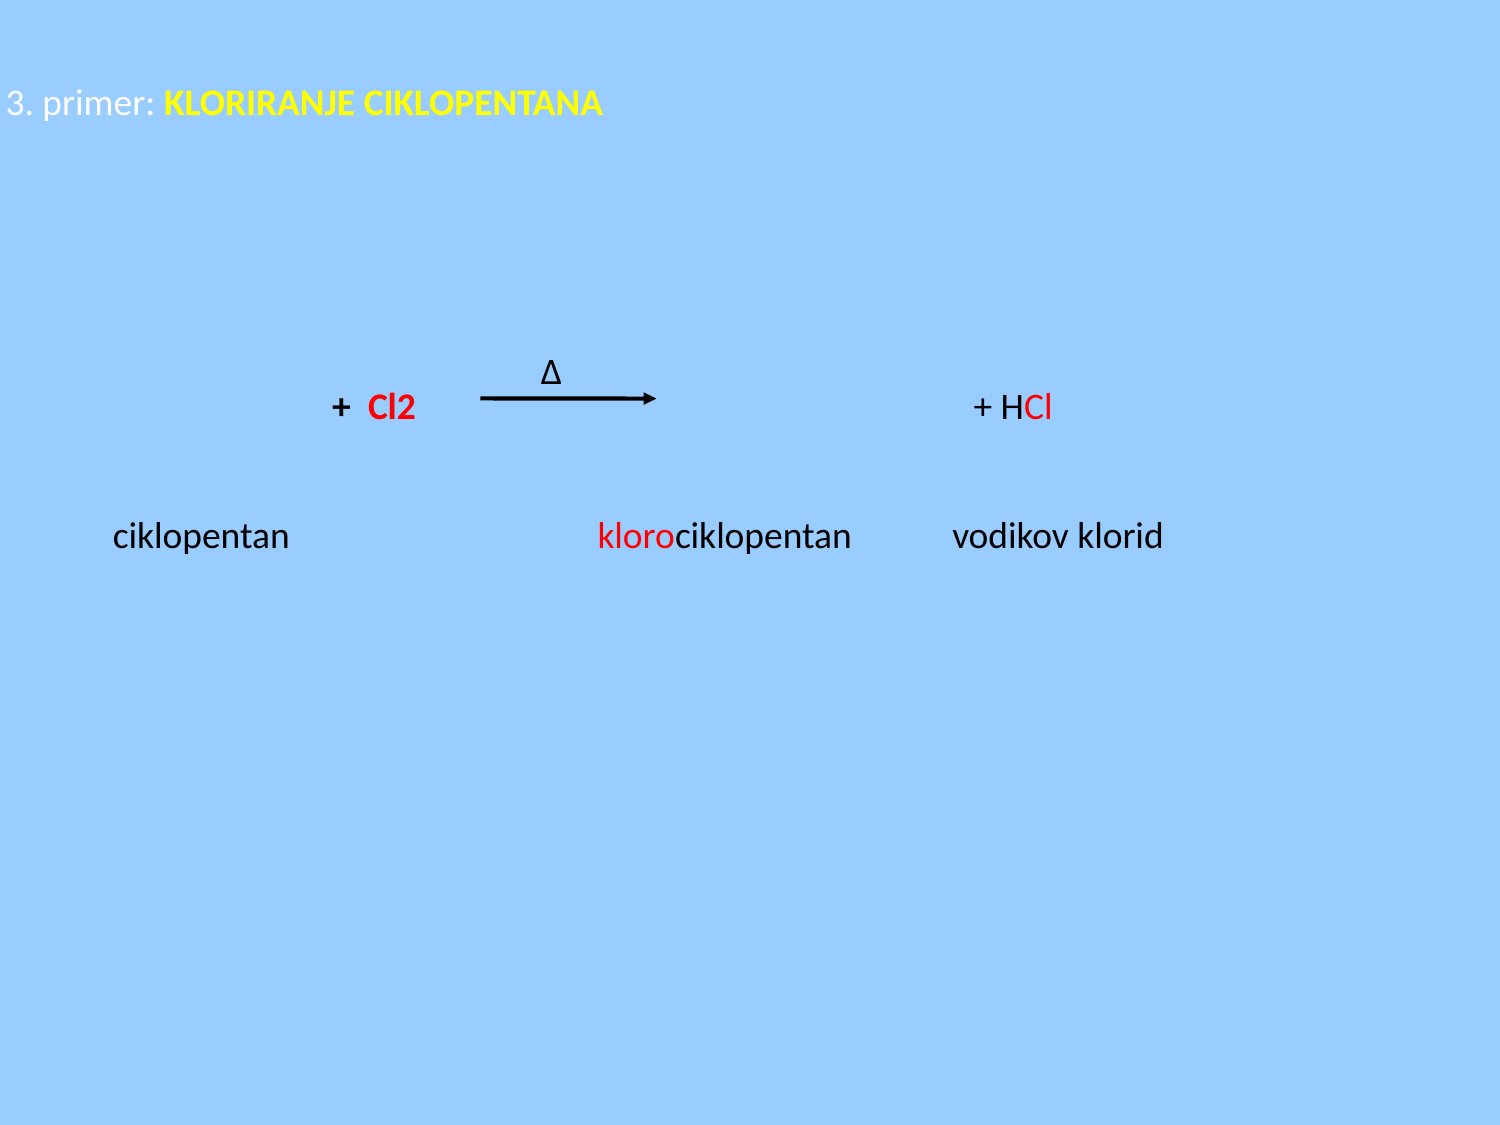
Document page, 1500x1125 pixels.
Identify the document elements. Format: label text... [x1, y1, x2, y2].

text_box ciklopentan [98, 503, 346, 564]
text_box + HCl [958, 374, 1097, 435]
text_box ∆ [526, 339, 581, 400]
text_box + Cl2 [317, 374, 471, 435]
text_box 3. primer: KLORIRANJE CIKLOPENTANA [0, 70, 808, 131]
text_box vodikov klorid [937, 503, 1230, 564]
text_box klorociklopentan [582, 503, 924, 564]
